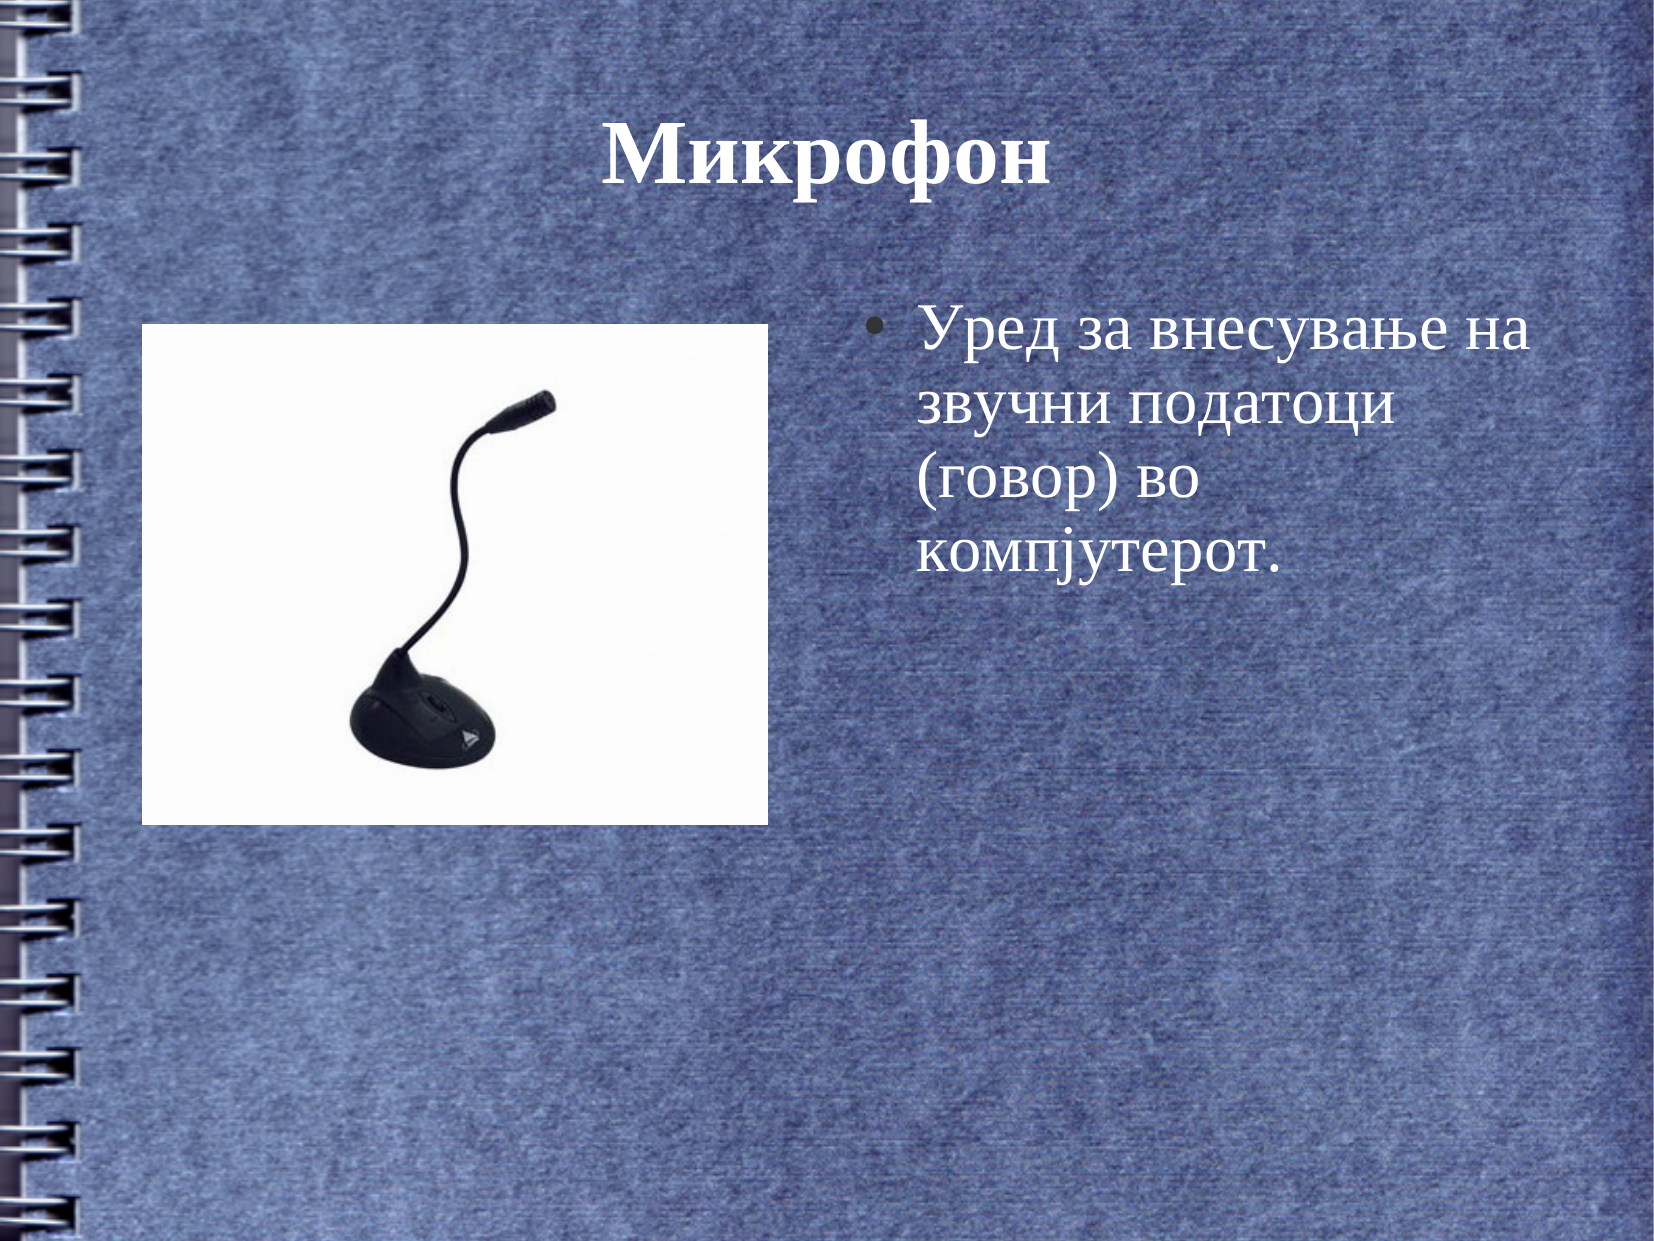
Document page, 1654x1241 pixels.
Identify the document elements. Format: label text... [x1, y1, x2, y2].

picture [0, 0, 1654, 1241]
list Уред за внесување на звучни податоци (говор) во компјутерот. [845, 290, 1572, 1094]
title Микрофон [82, 56, 1571, 250]
